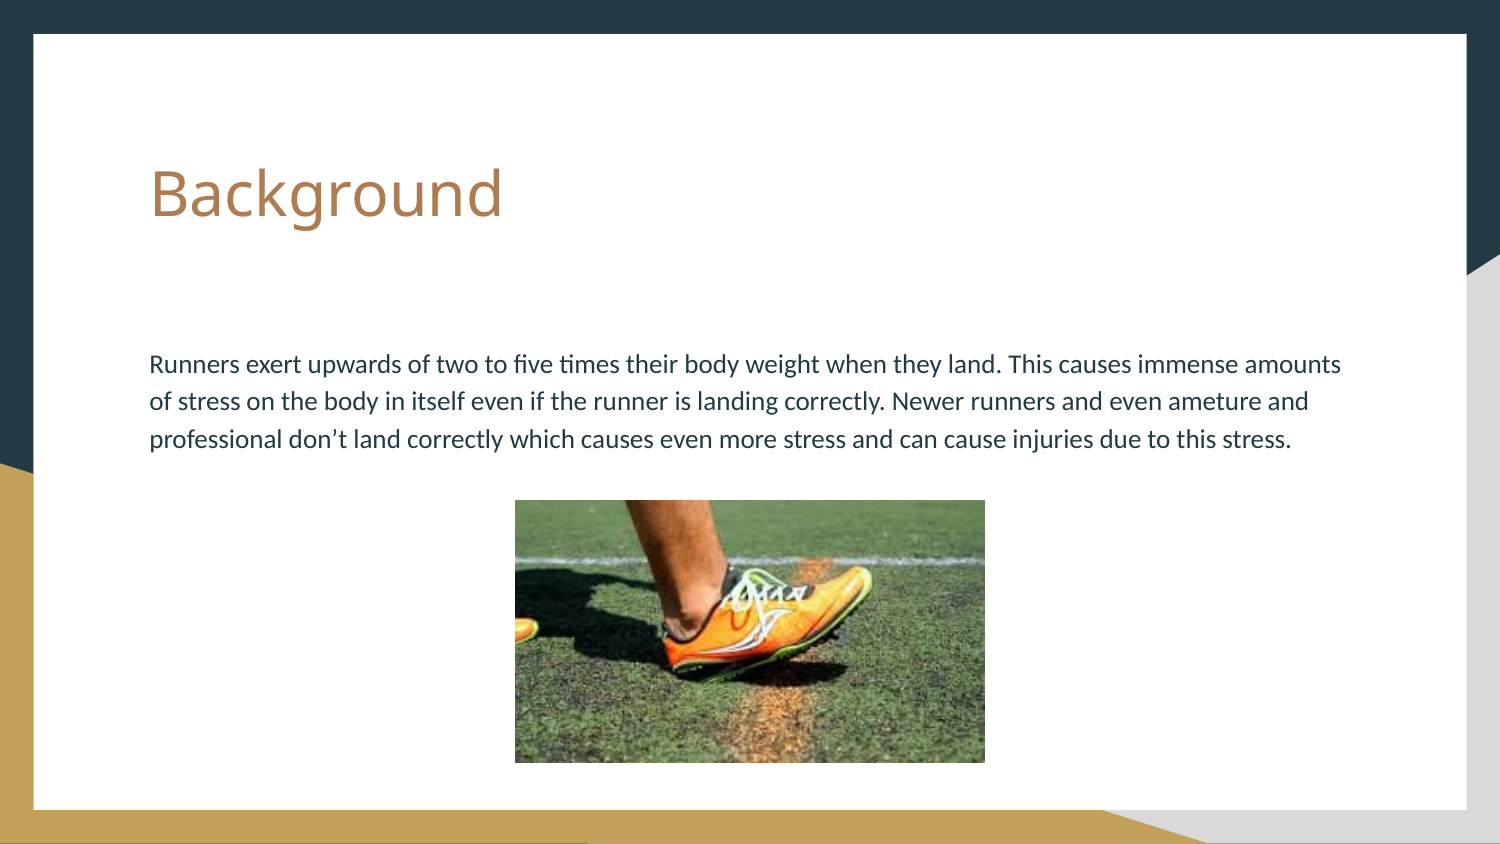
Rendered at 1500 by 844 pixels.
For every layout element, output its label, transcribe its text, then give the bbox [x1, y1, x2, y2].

title Background [134, 138, 1366, 296]
picture [515, 500, 985, 763]
list Runners exert upwards of two to five times their body weight when they land. This causes immense amounts of stress on the body in itself even if the runner is landing correctly. Newer runners and even ameture and professional don’t land correctly which causes even more stress and can cause injuries due to this stress. [134, 326, 1366, 729]
